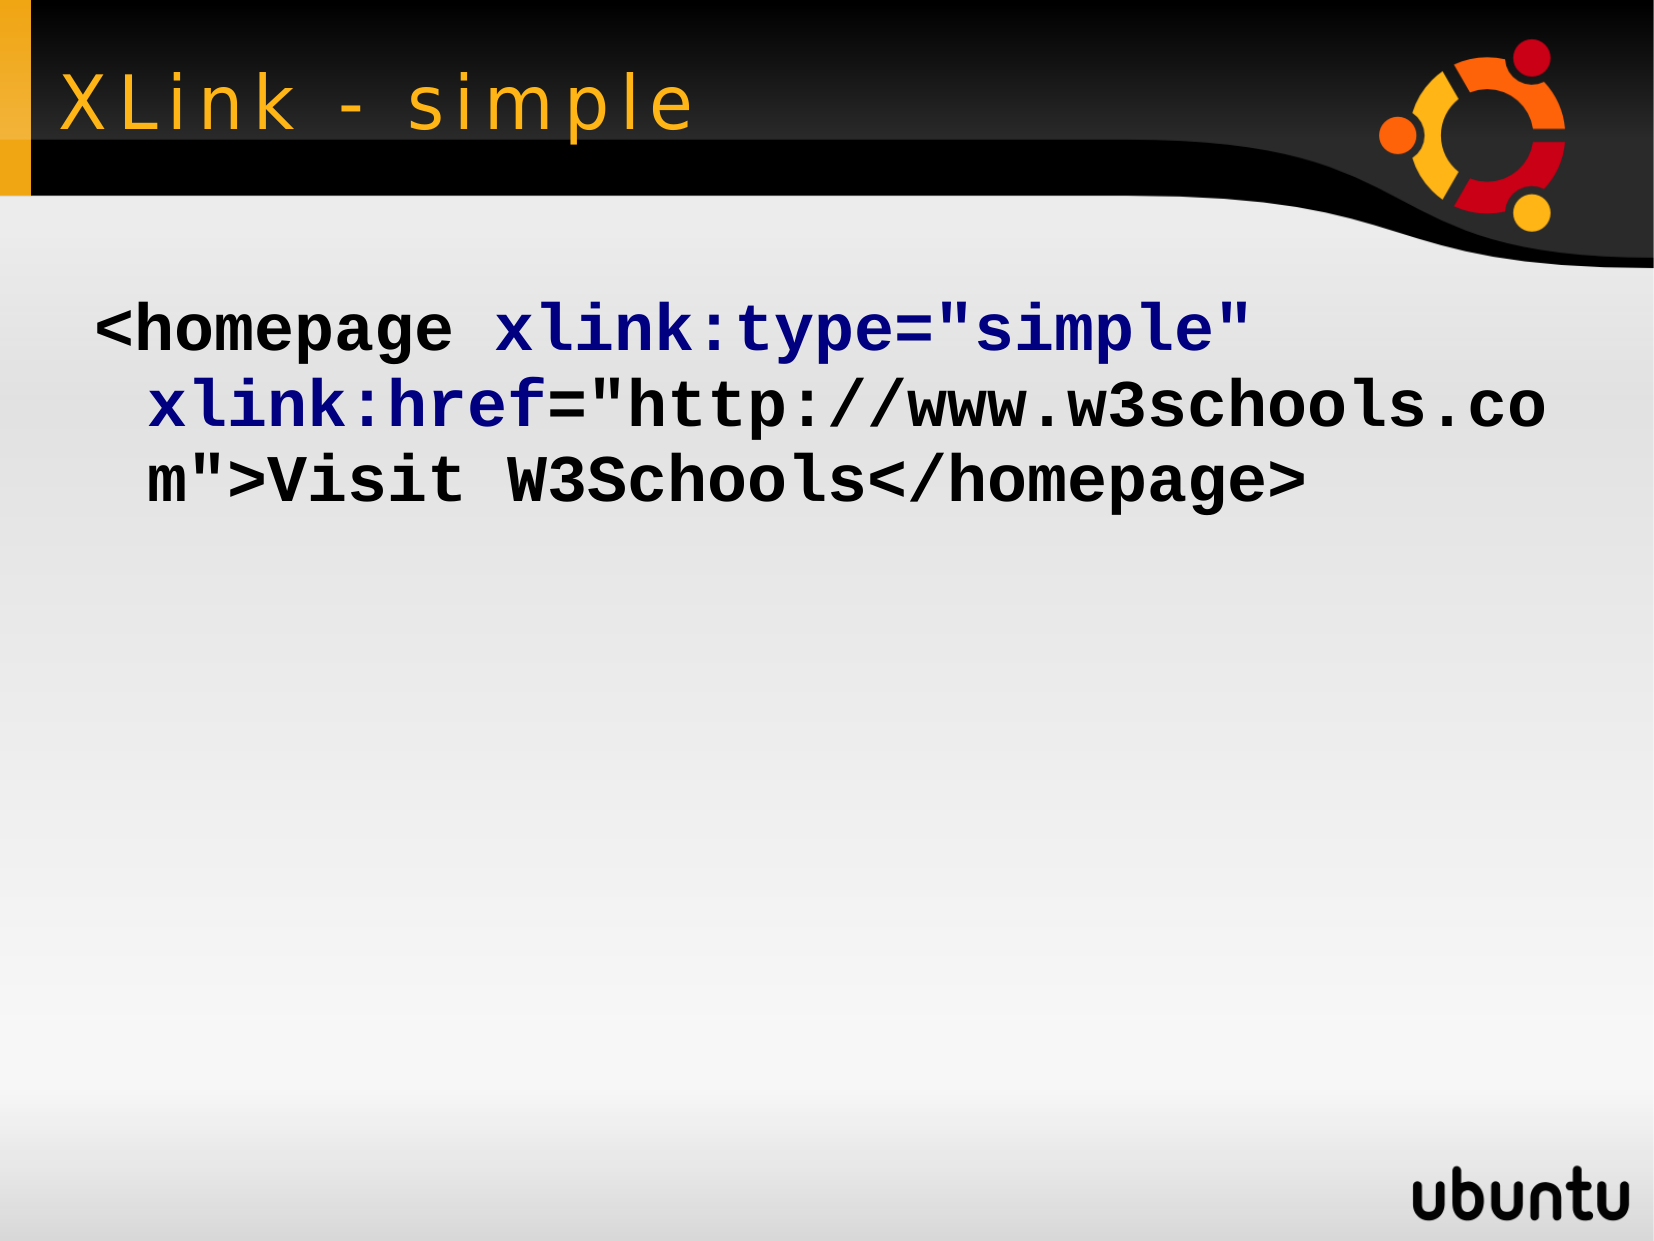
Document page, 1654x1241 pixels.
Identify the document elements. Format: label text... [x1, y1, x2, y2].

list <homepage xlink:type="simple" xlink:href="http://www.w3schools.com">Visit W3Schools</homepage> [76, 295, 1565, 1114]
title XLink - simple [59, 29, 1270, 178]
picture [0, 0, 1654, 1241]
